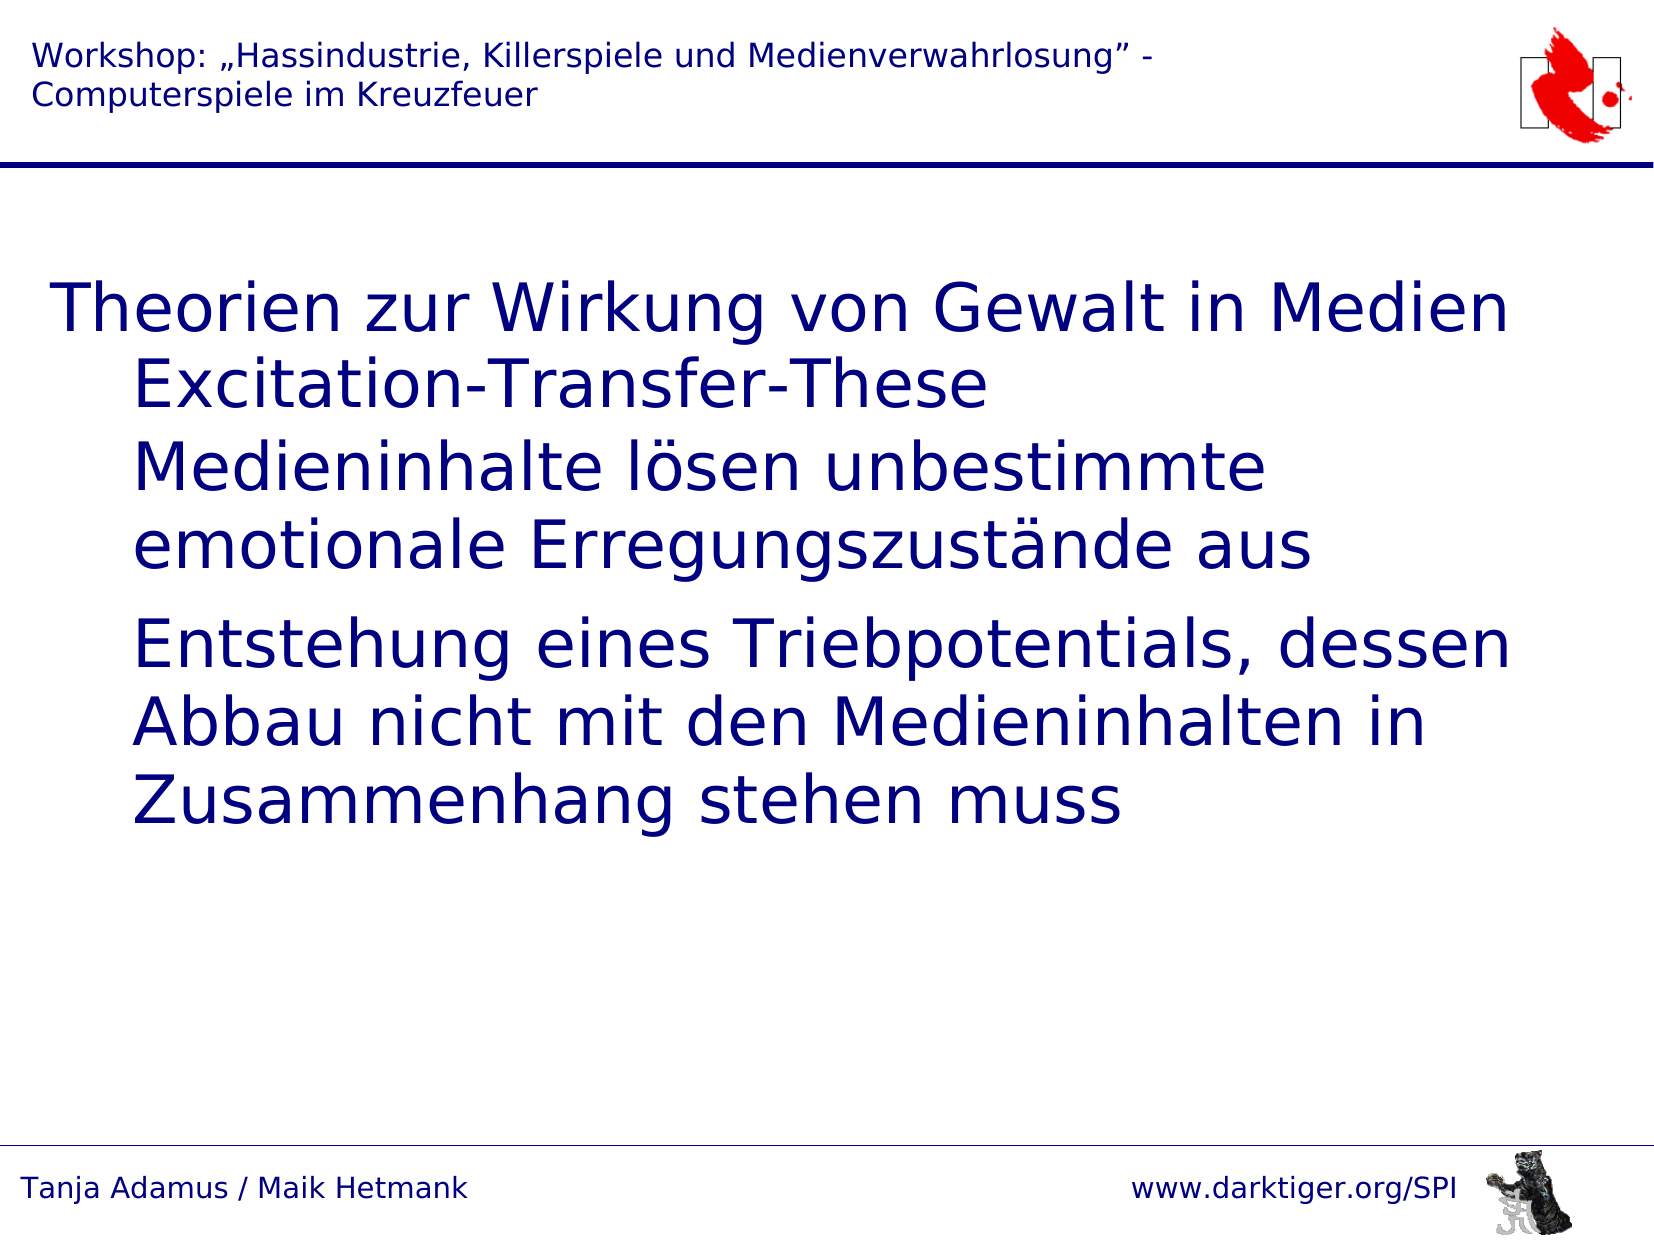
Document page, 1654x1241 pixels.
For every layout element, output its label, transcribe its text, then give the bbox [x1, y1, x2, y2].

text_box Excitation-Transfer-These [118, 338, 1595, 421]
text_box Workshop: „Hassindustrie, Killerspiele und Medienverwahrlosung” - Computerspiele im Kreuzfeuer [16, 29, 1418, 178]
text_box Medieninhalte lösen unbestimmte emotionale Erregungszustände aus [118, 421, 1595, 592]
picture [1486, 1150, 1572, 1235]
picture [1503, 16, 1632, 148]
text_box Theorien zur Wirkung von Gewalt in Medien [35, 261, 1565, 355]
text_box Entstehung eines Triebpotentials, dessen Abbau nicht mit den Medieninhalten in Zusammenhang stehen muss [118, 598, 1595, 847]
